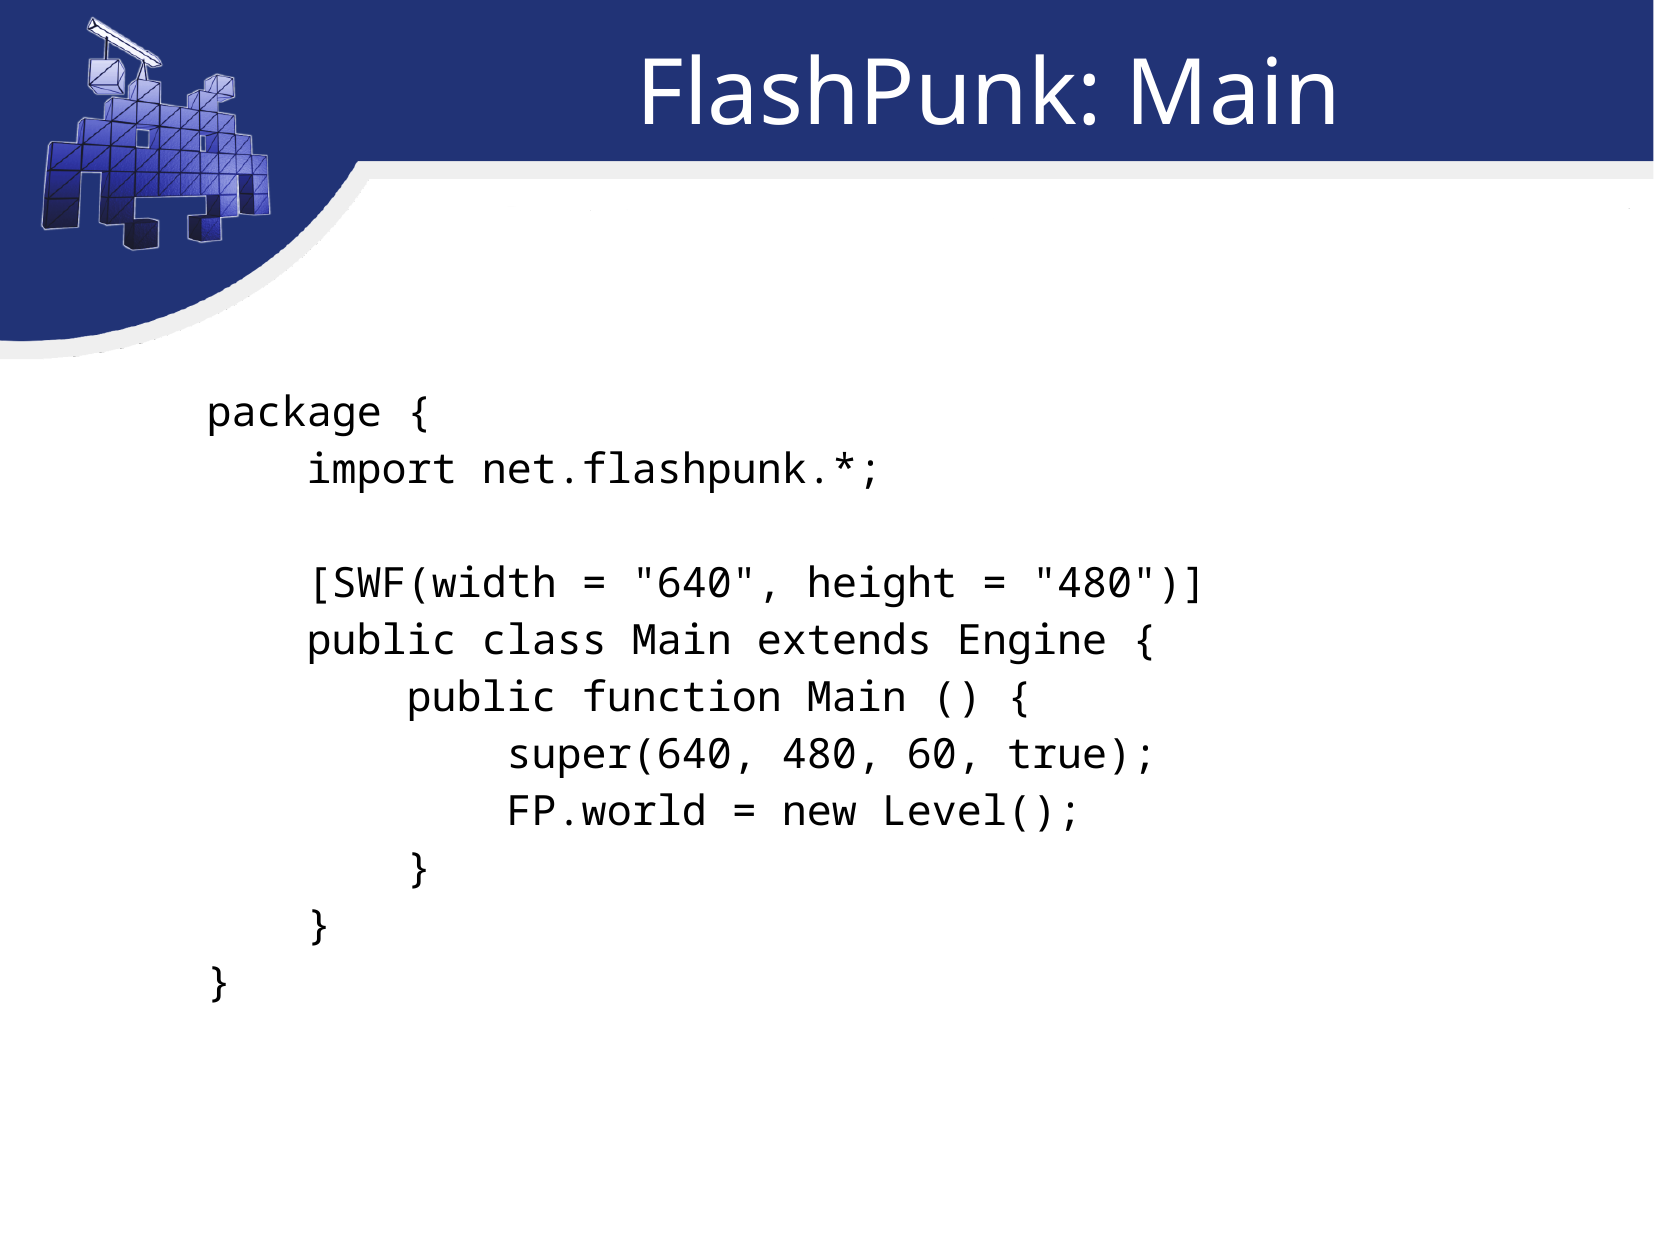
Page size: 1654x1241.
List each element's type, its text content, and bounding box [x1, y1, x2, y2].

picture [0, 0, 1654, 443]
list package { import net.flashpunk.*; [SWF(width = "640", height = "480")] public class Main extends Engine { public function Main () { super(640, 480, 60, true); FP.world = new Level(); } } } [206, 324, 1595, 1078]
title FlashPunk: Main [354, 35, 1625, 142]
